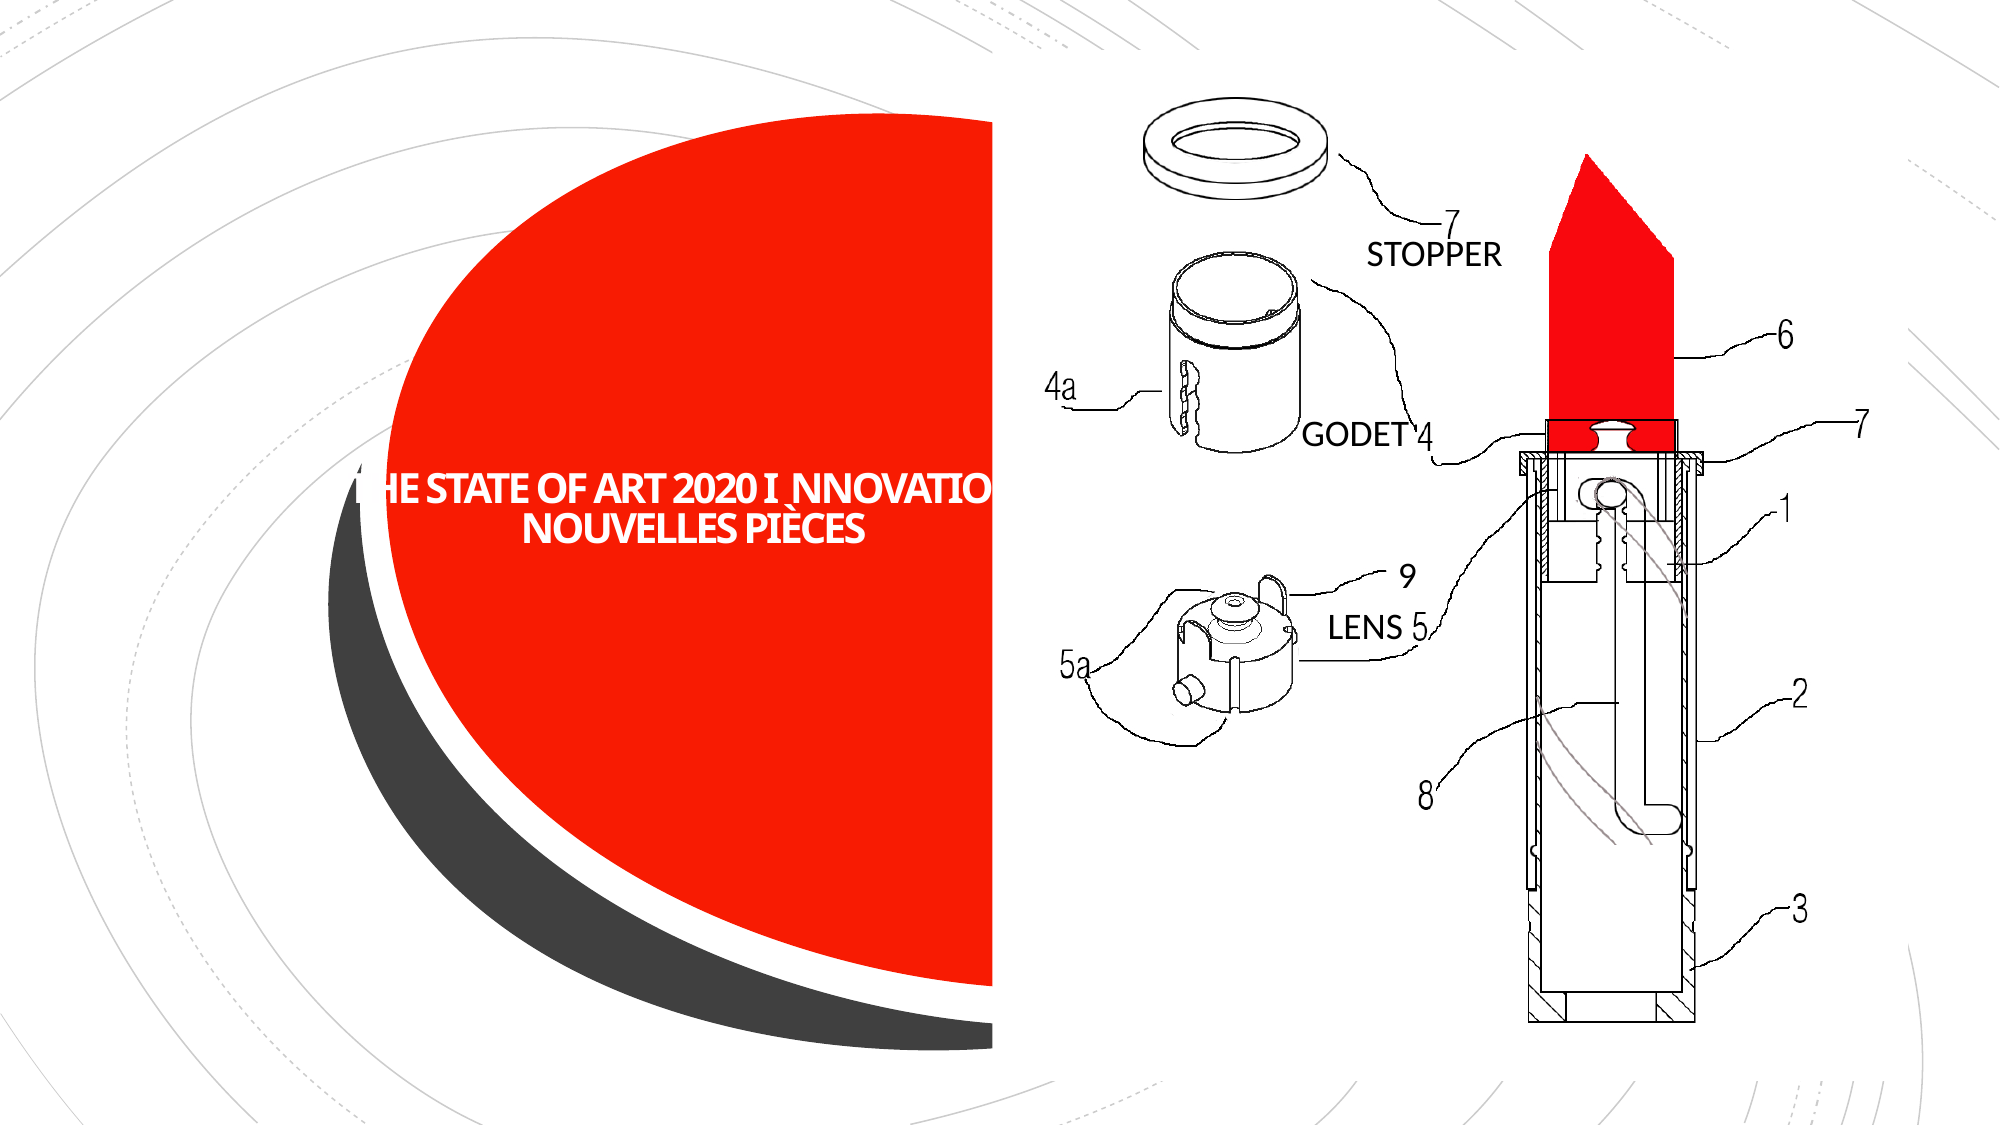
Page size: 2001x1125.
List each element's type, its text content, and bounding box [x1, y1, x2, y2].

picture [992, 50, 1909, 1081]
title THE STATE OF ART 2020 I NNOVATION - NOUVELLES PIÈCES [304, 434, 992, 549]
text_box 9 [1382, 543, 1439, 605]
text_box STOPPER [1351, 221, 1550, 282]
text_box GODET [1286, 401, 1453, 463]
text_box [0, 0, 2000, 1125]
text_box LENS [1312, 594, 1453, 656]
